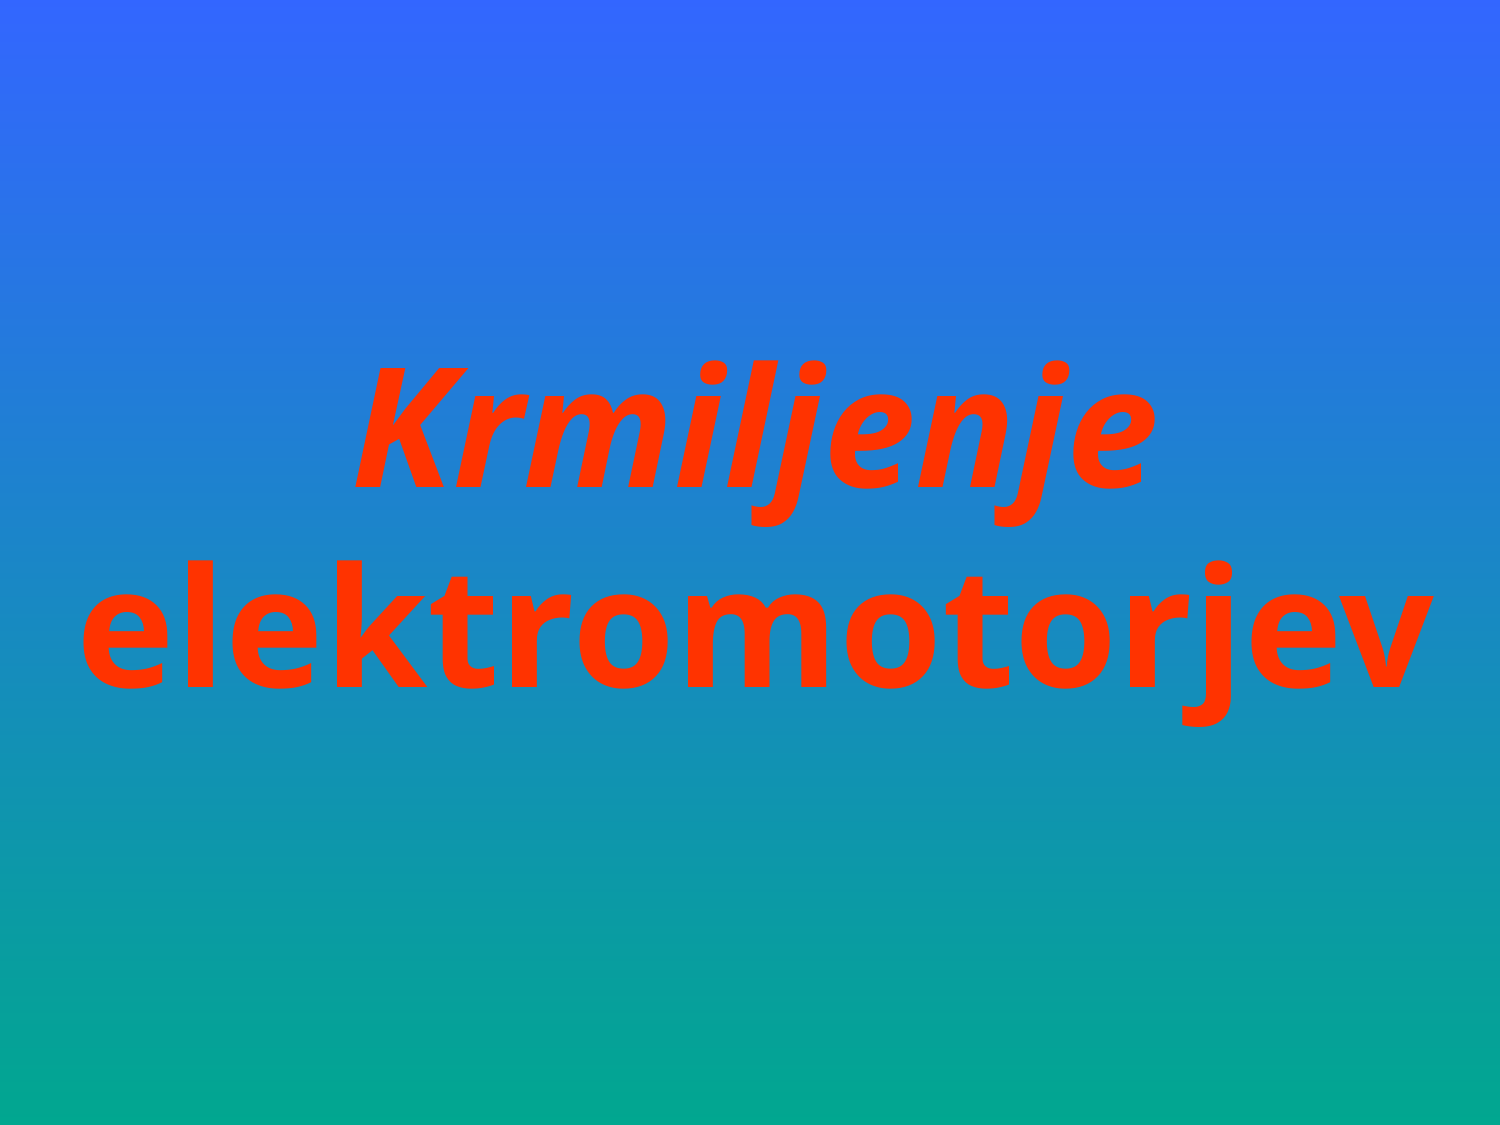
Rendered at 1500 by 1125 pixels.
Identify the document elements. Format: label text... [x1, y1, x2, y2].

title Krmiljenje elektromotorjev [41, 184, 1471, 858]
